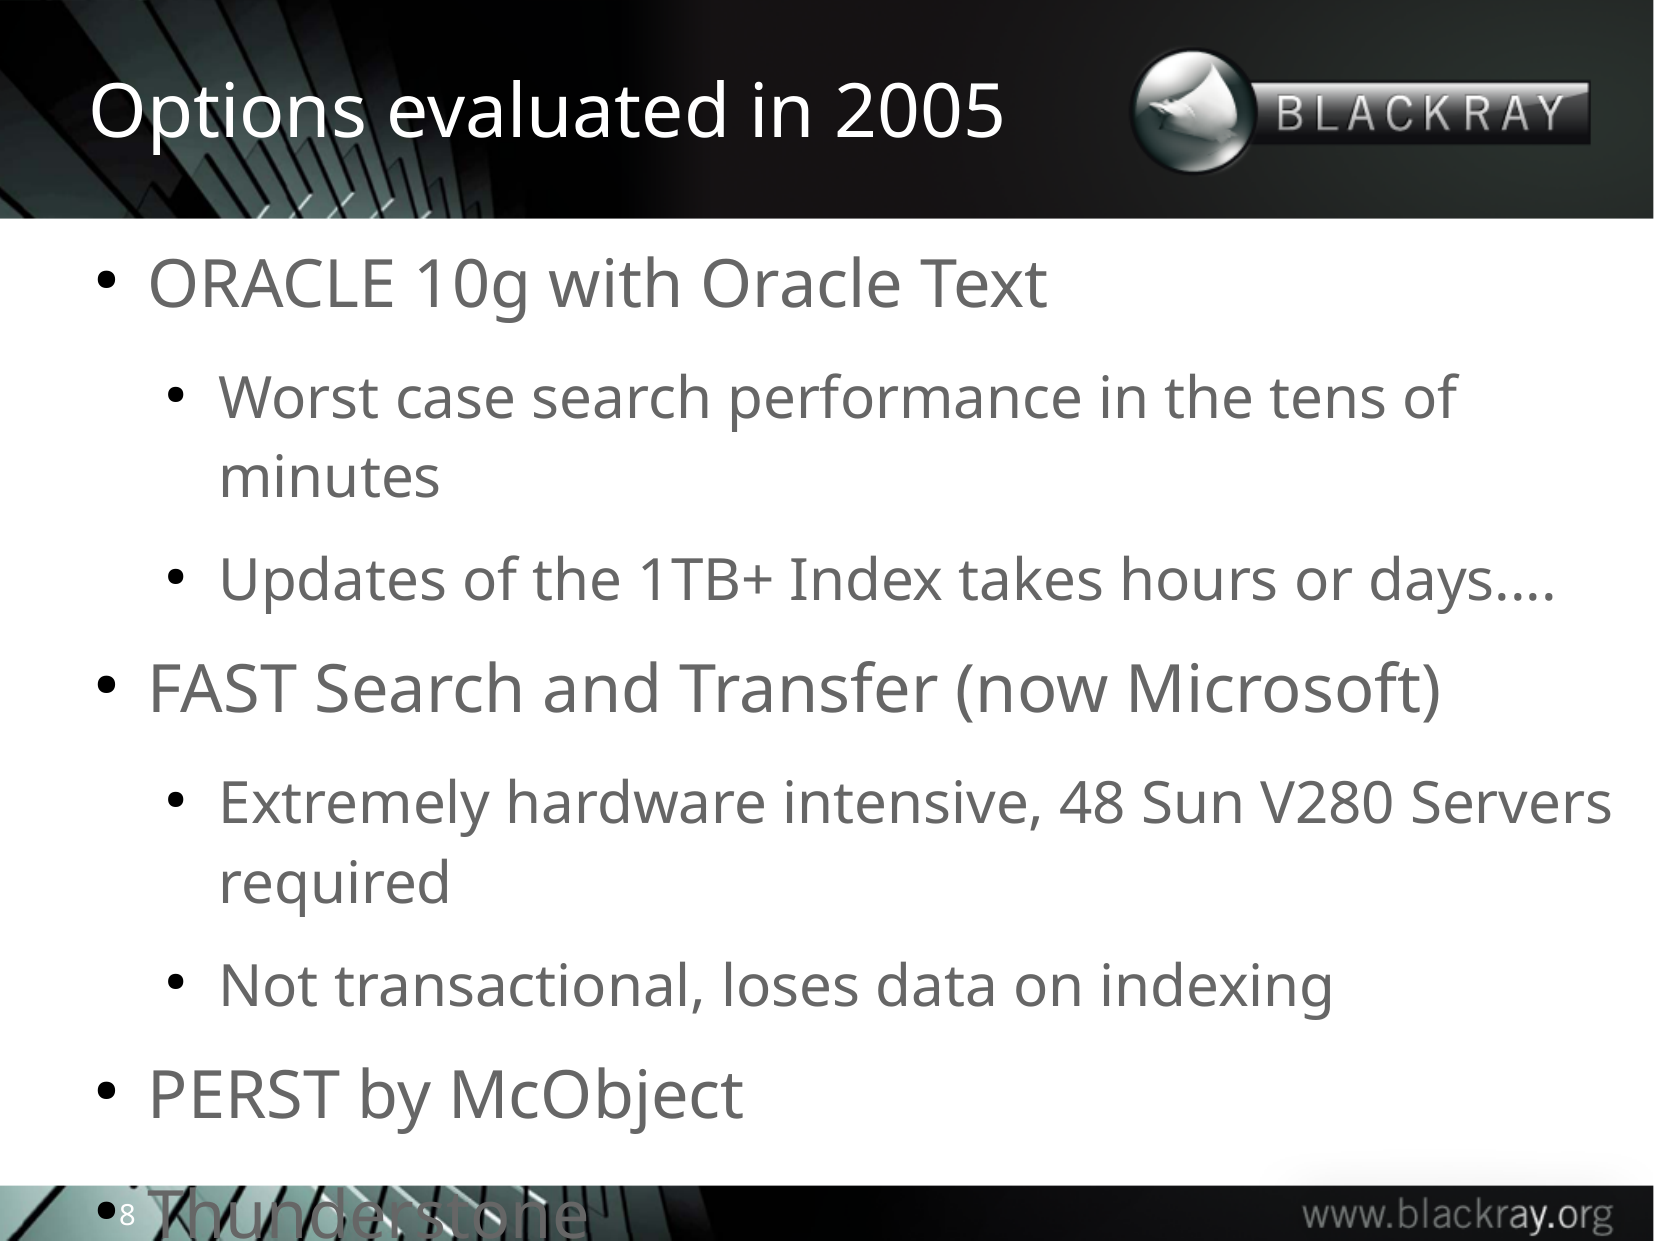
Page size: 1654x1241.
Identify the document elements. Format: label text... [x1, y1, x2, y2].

title Options evaluated in 2005 [88, 38, 1577, 178]
picture [0, 0, 1654, 1241]
list ORACLE 10g with Oracle Text Worst case search performance in the tens of minutes Updates of the 1TB+ Index takes hours or days.... FAST Search and Transfer (now Microsoft) Extremely hardware intensive, 48 Sun V280 Servers required Not transactional, loses data on indexing PERST by McObject Thunderstone Well, lets say Deutsche Telekom could not afford it..... [76, 236, 1625, 1164]
